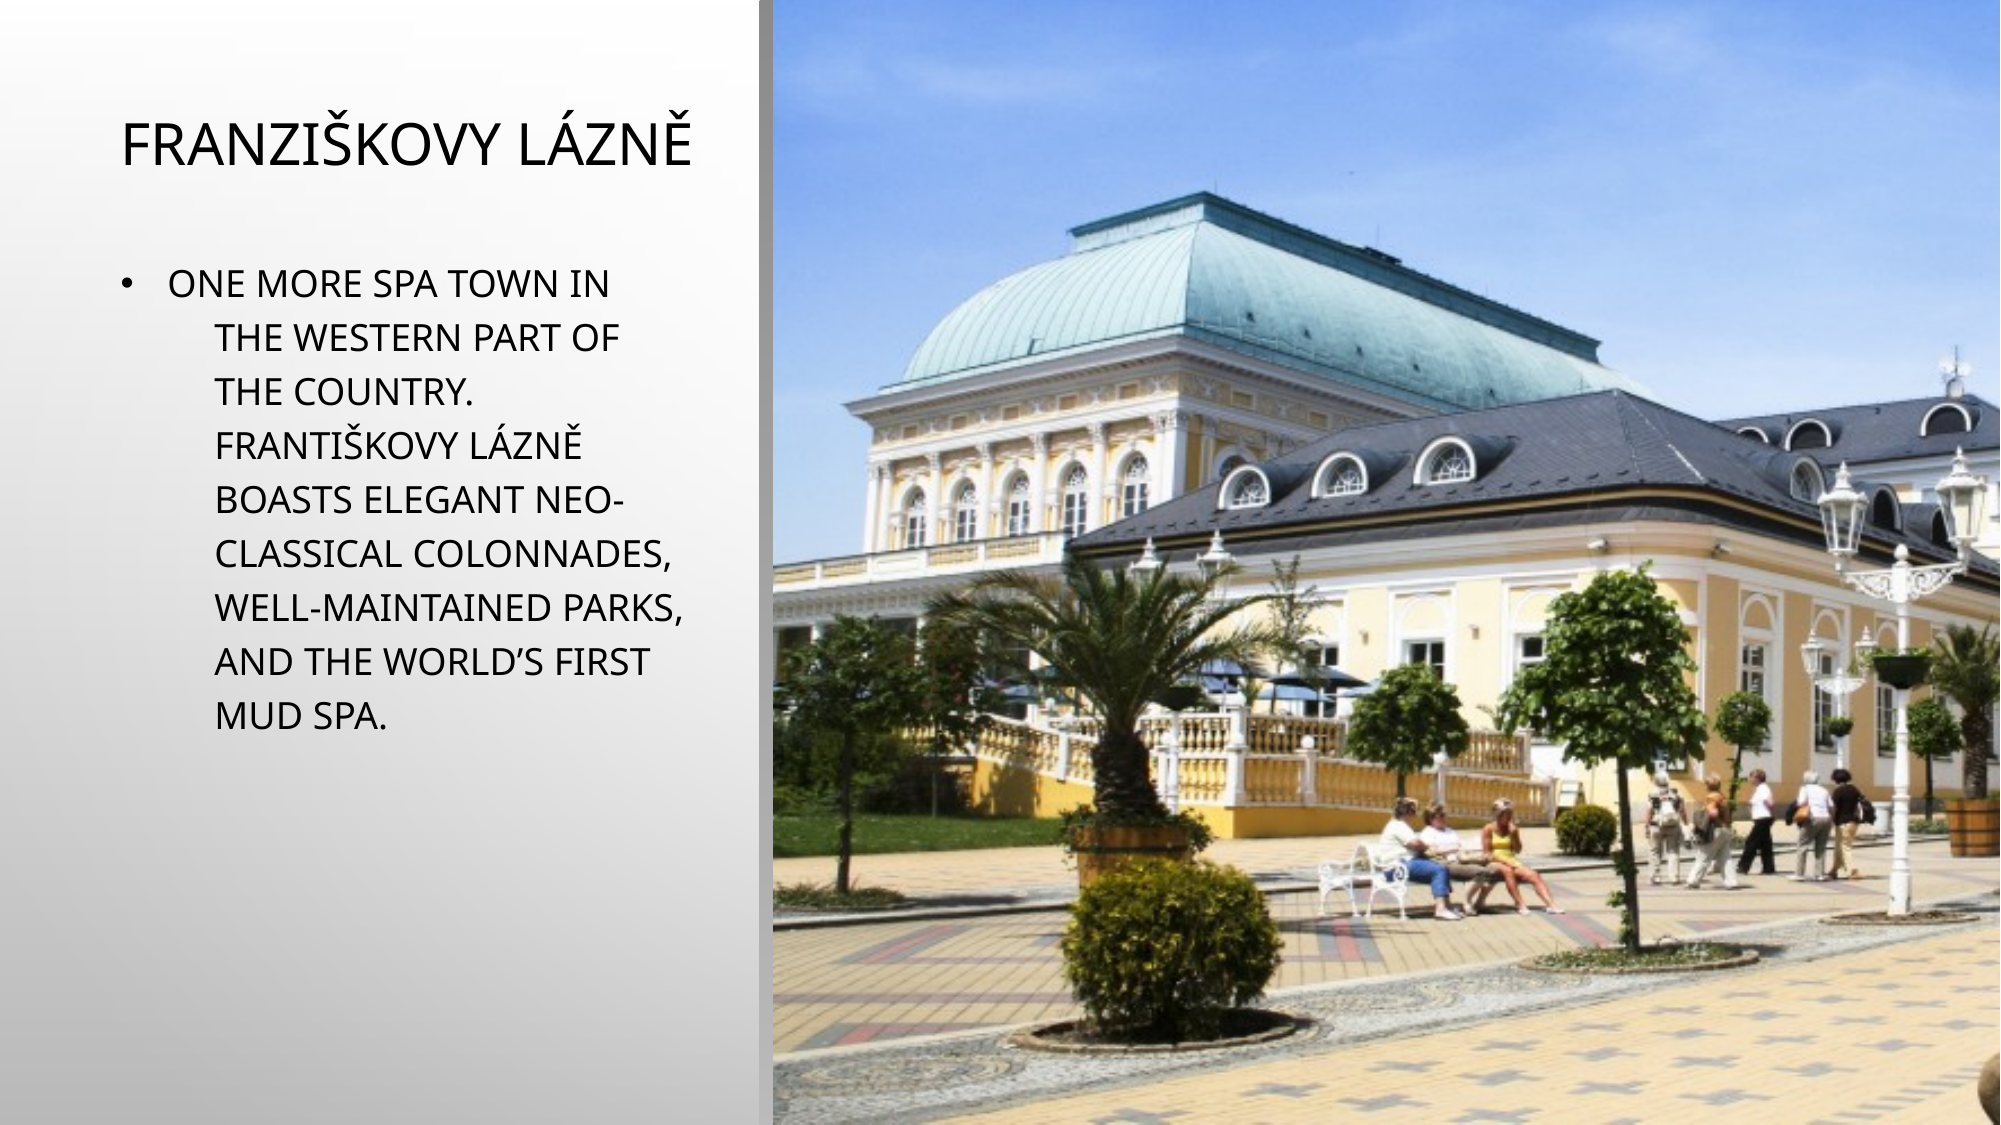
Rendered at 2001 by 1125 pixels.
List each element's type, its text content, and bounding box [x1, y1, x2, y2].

text_box FRANZIŠKOVY LÁZNĚ [105, 99, 722, 186]
picture [0, 0, 760, 1125]
list One more spa town in the western part of the country. Františkovy Lázně boasts elegant neo-classical colonnades, well-maintained parks, and the world’s first mud spa. [105, 243, 700, 869]
picture [762, 0, 2000, 1125]
